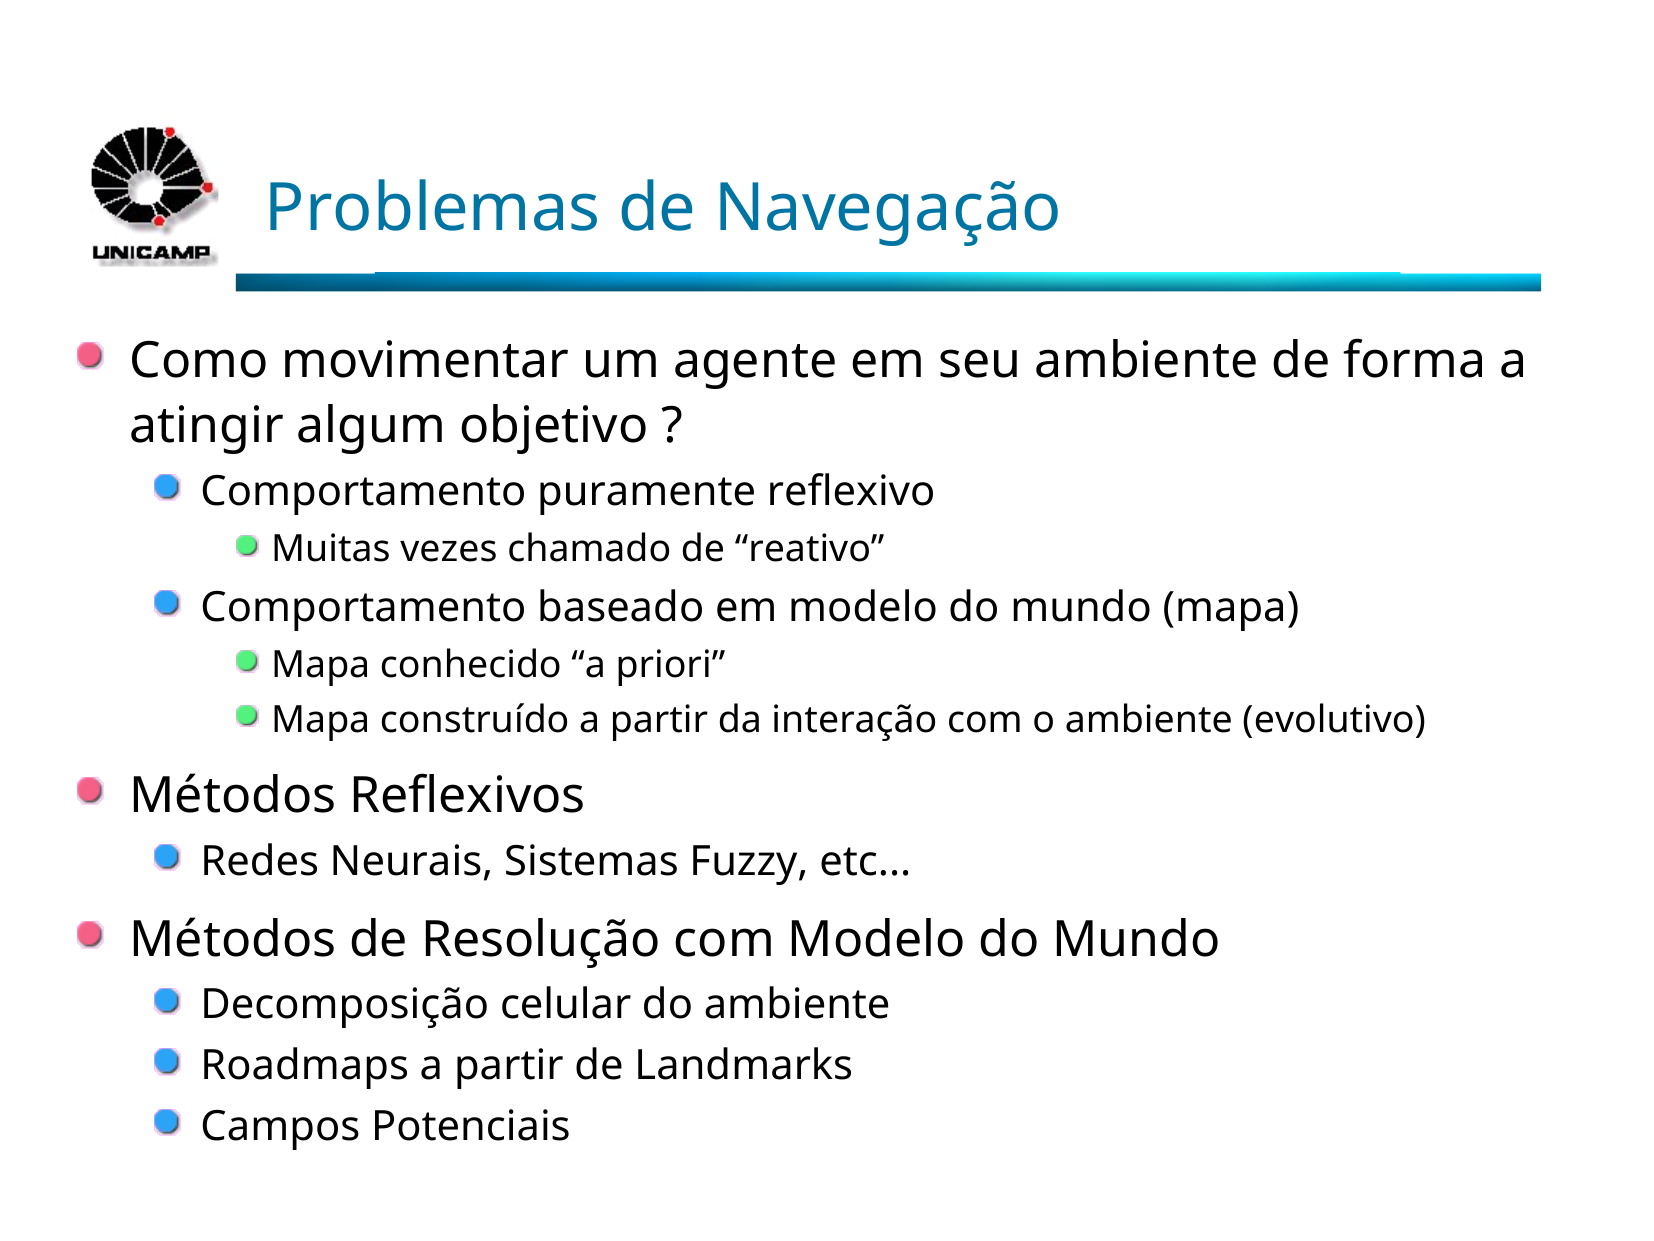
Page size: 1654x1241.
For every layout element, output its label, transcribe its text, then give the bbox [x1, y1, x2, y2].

title Problemas de Navegação [264, 42, 1534, 250]
picture [125, 272, 1654, 295]
list Como movimentar um agente em seu ambiente de forma a atingir algum objetivo ? Comportamento puramente reflexivo Muitas vezes chamado de “reativo” Comportamento baseado em modelo do mundo (mapa) Mapa conhecido “a priori” Mapa construído a partir da interação com o ambiente (evolutivo) Métodos Reflexivos Redes Neurais, Sistemas Fuzzy, etc... Métodos de Resolução com Modelo do Mundo Decomposição celular do ambiente Roadmaps a partir de Landmarks Campos Potenciais [59, 324, 1539, 1182]
